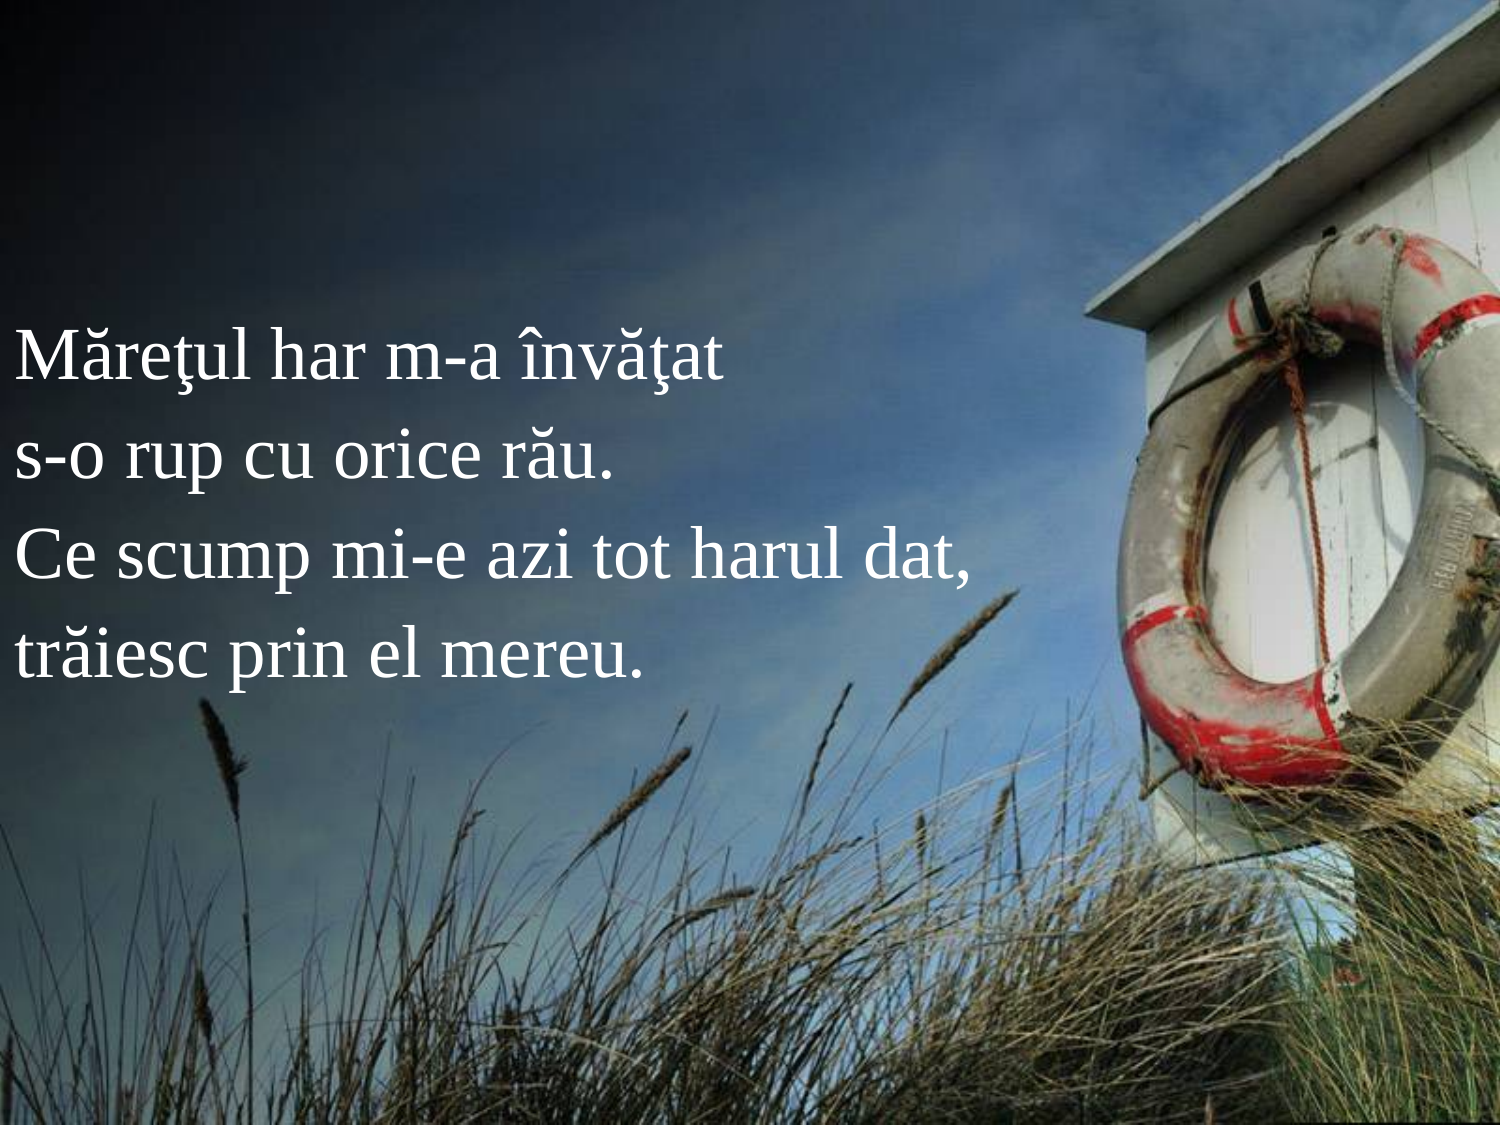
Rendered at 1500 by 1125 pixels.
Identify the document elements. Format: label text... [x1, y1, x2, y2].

title Măreţul har m-a învăţat s-o rup cu orice rău. Ce scump mi-e azi tot harul dat, trăiesc prin el mereu. [0, 296, 1006, 694]
picture [0, 0, 1500, 1125]
